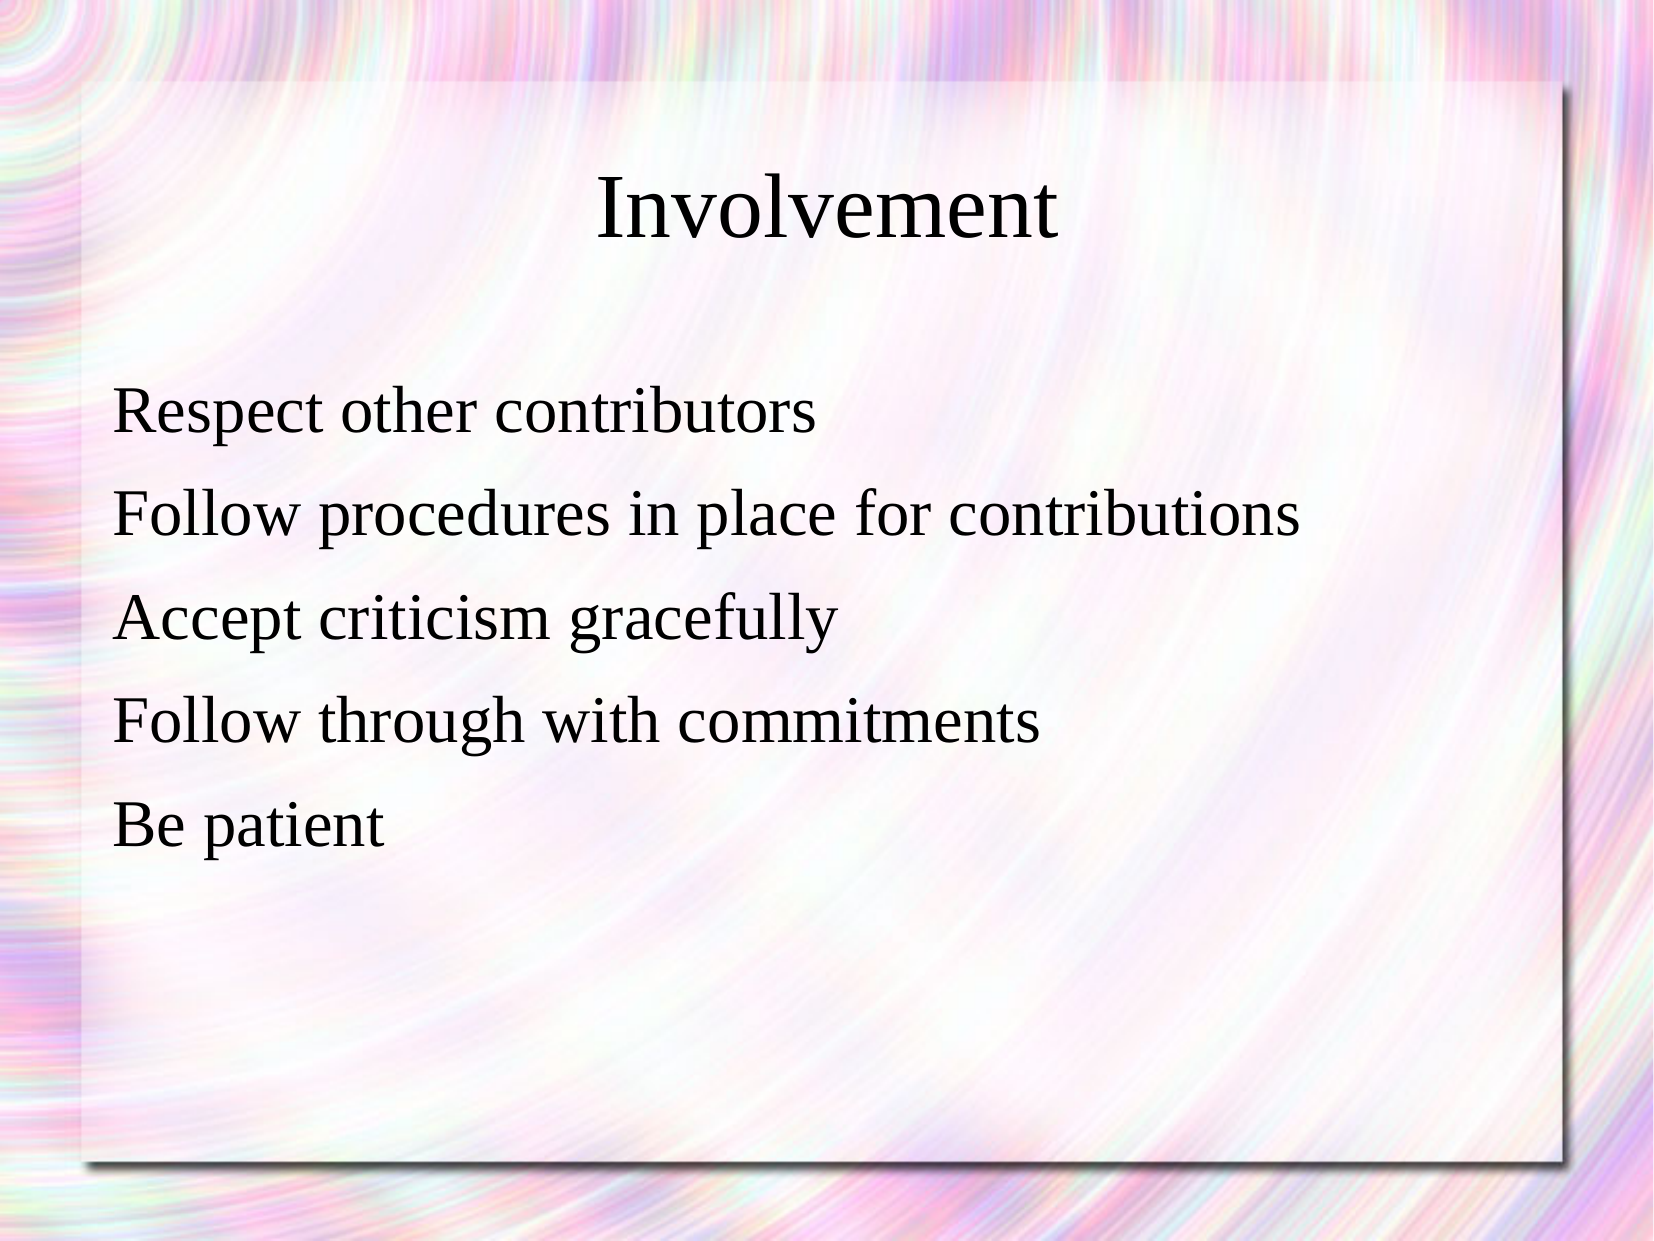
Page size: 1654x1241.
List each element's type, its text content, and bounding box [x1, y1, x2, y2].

title Involvement [121, 102, 1534, 311]
picture [0, 0, 1654, 1241]
list Respect other contributors Follow procedures in place for contributions Accept criticism gracefully Follow through with commitments Be patient [112, 268, 1525, 1088]
